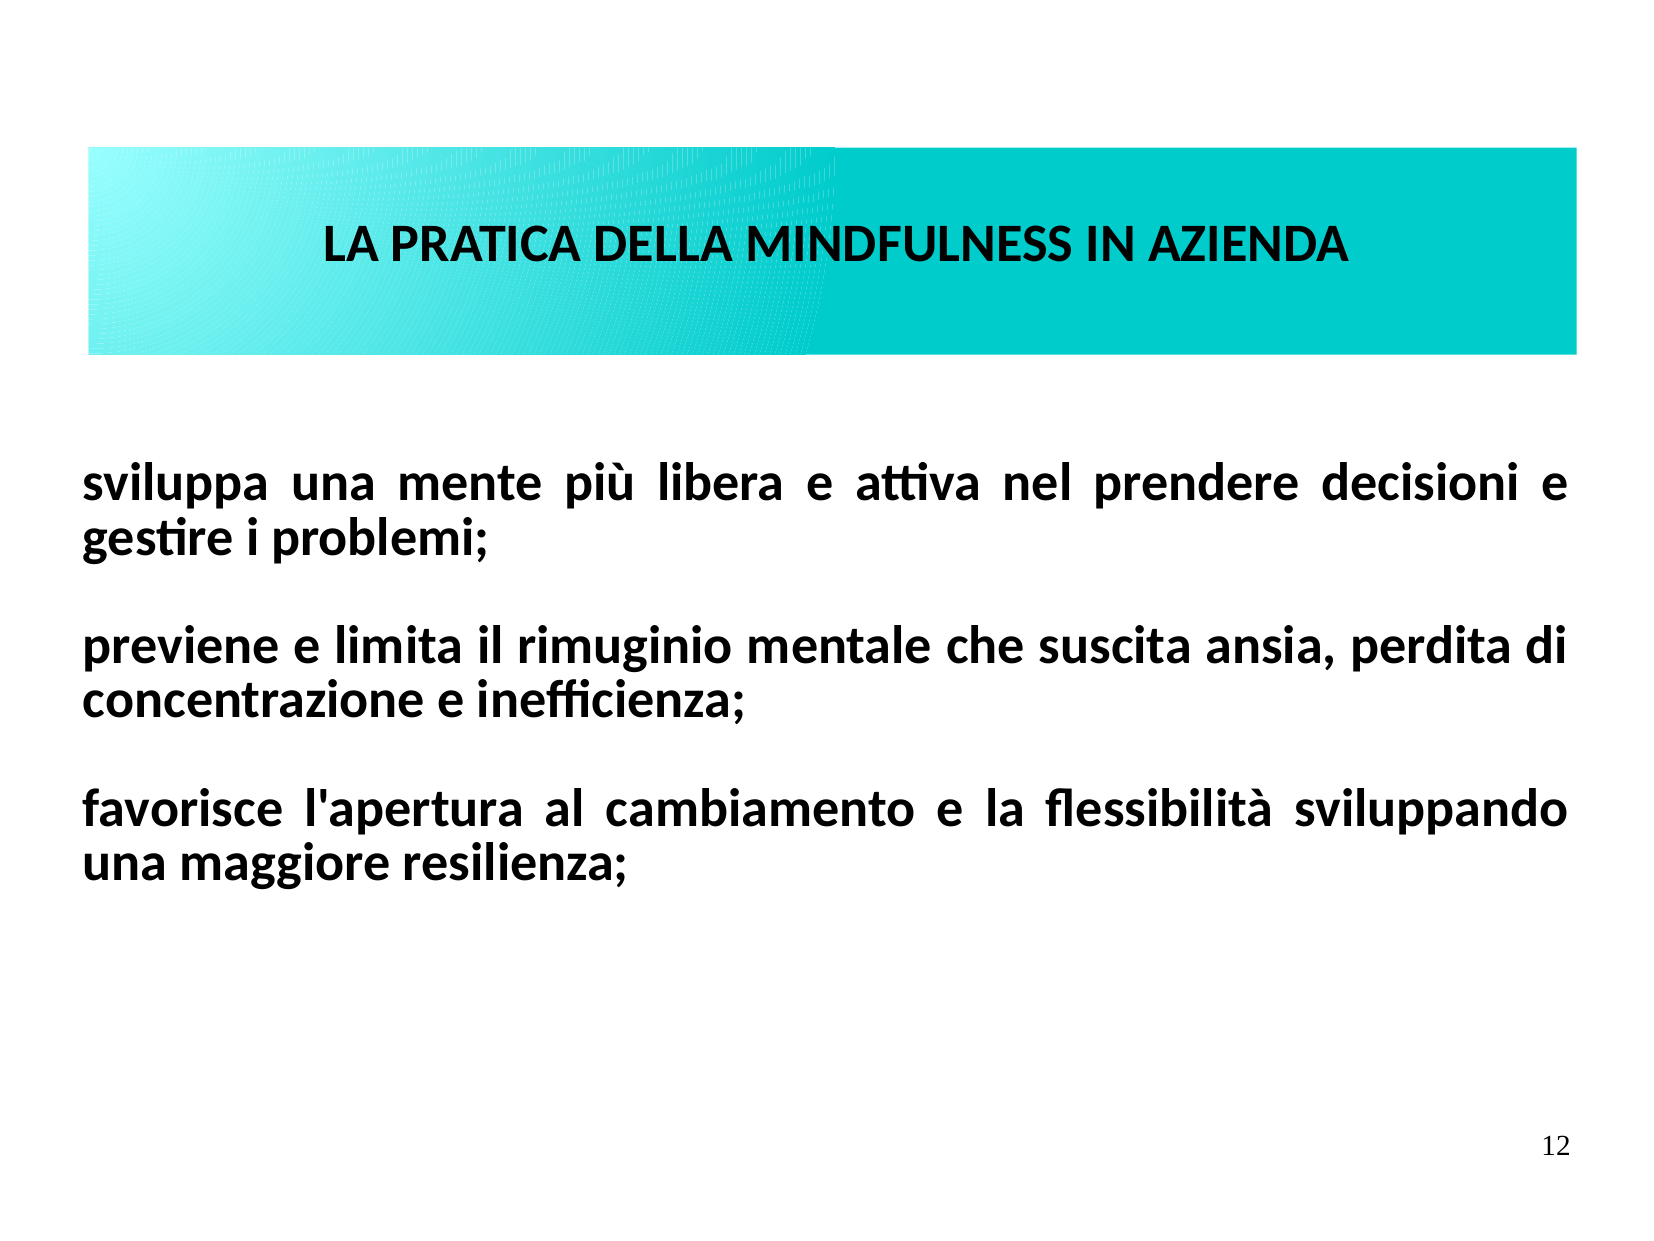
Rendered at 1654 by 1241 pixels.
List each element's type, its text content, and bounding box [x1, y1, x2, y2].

title LA PRATICA DELLA MINDFULNESS IN AZIENDA [88, 147, 1577, 355]
subtitle sviluppa una mente più libera e attiva nel prendere decisioni e gestire i problemi; previene e limita il rimuginio mentale che suscita ansia, perdita di concentrazione e inefficienza; favorisce l'apertura al cambiamento e la flessibilità sviluppando una maggiore resilienza; [82, 219, 1571, 1081]
